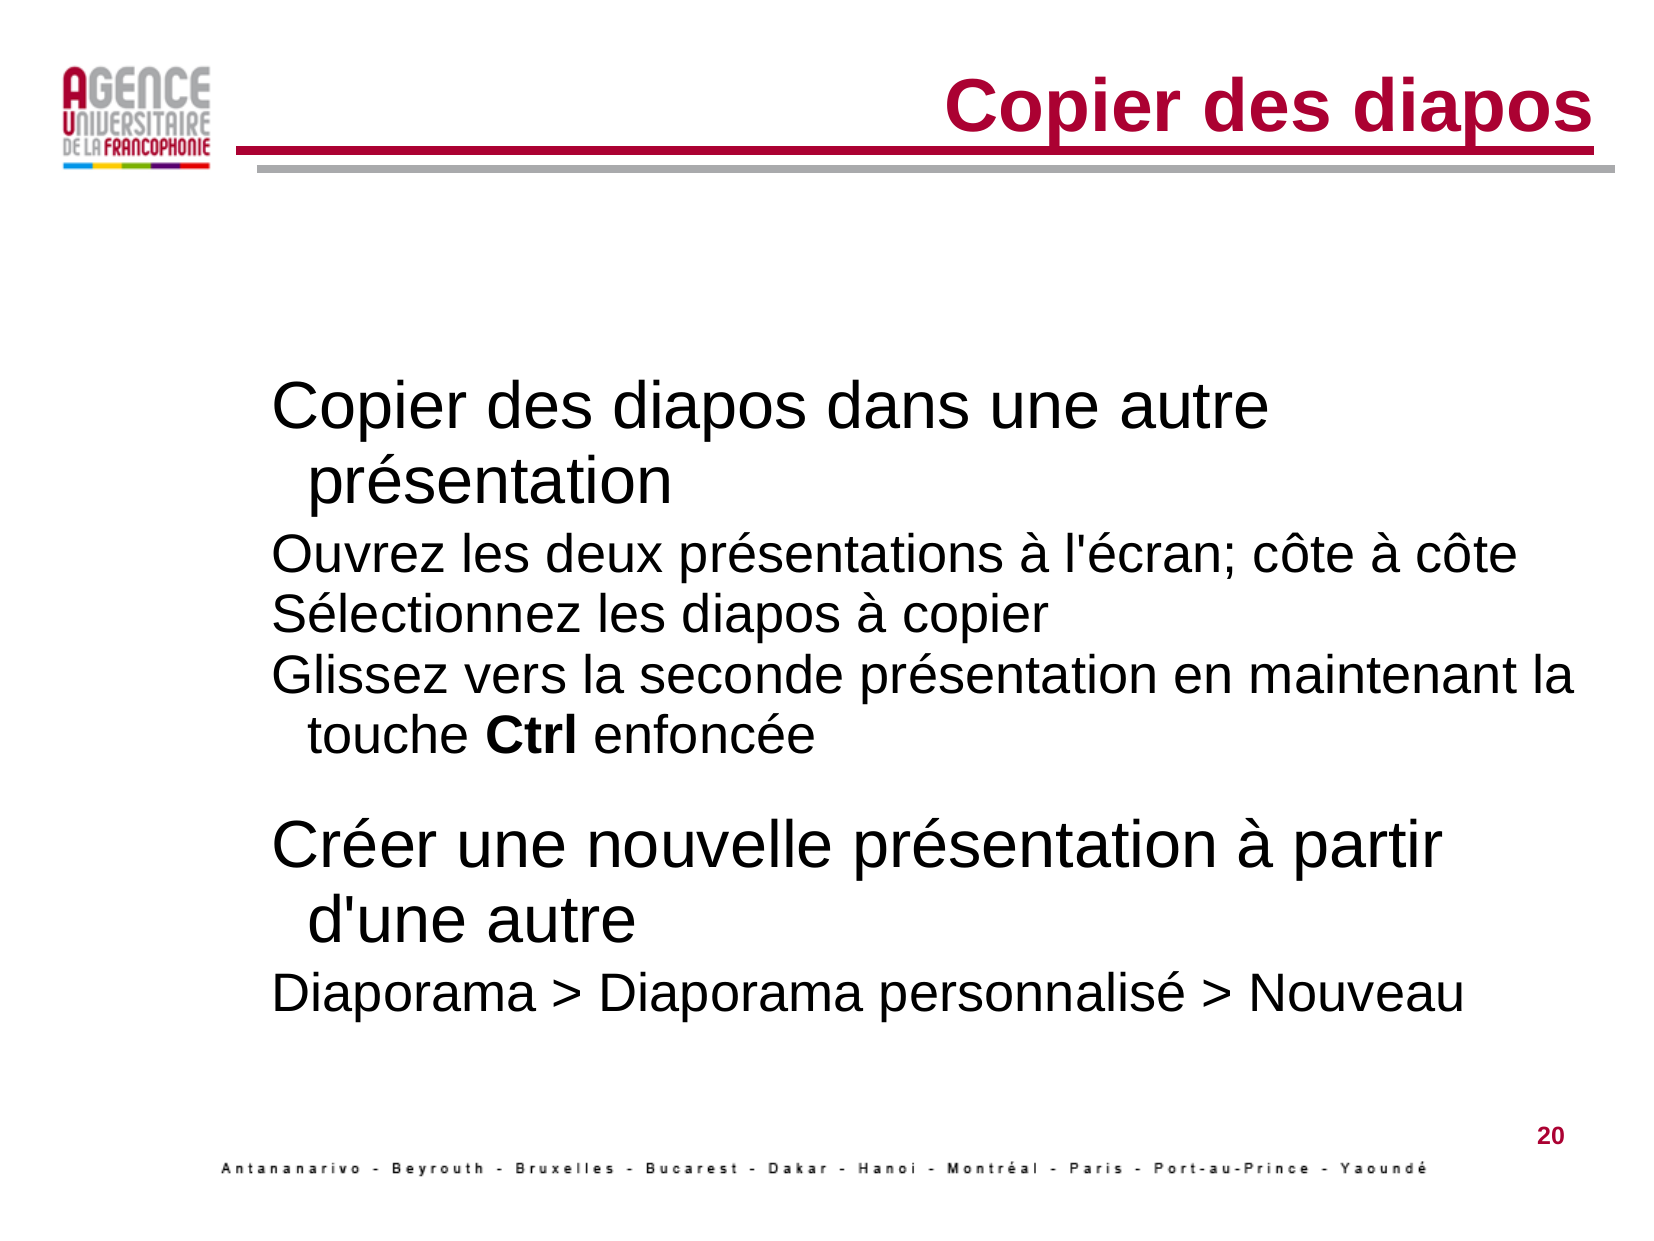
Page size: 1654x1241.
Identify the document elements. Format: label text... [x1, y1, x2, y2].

picture [29, 29, 1625, 1241]
title Copier des diapos [236, 63, 1595, 148]
subtitle Copier des diapos dans une autre présentation Ouvrez les deux présentations à l'écran; côte à côte Sélectionnez les diapos à copier Glissez vers la seconde présentation en maintenant la touche Ctrl enfoncée Créer une nouvelle présentation à partir d'une autre Diaporama > Diaporama personnalisé > Nouveau [236, 248, 1595, 1142]
